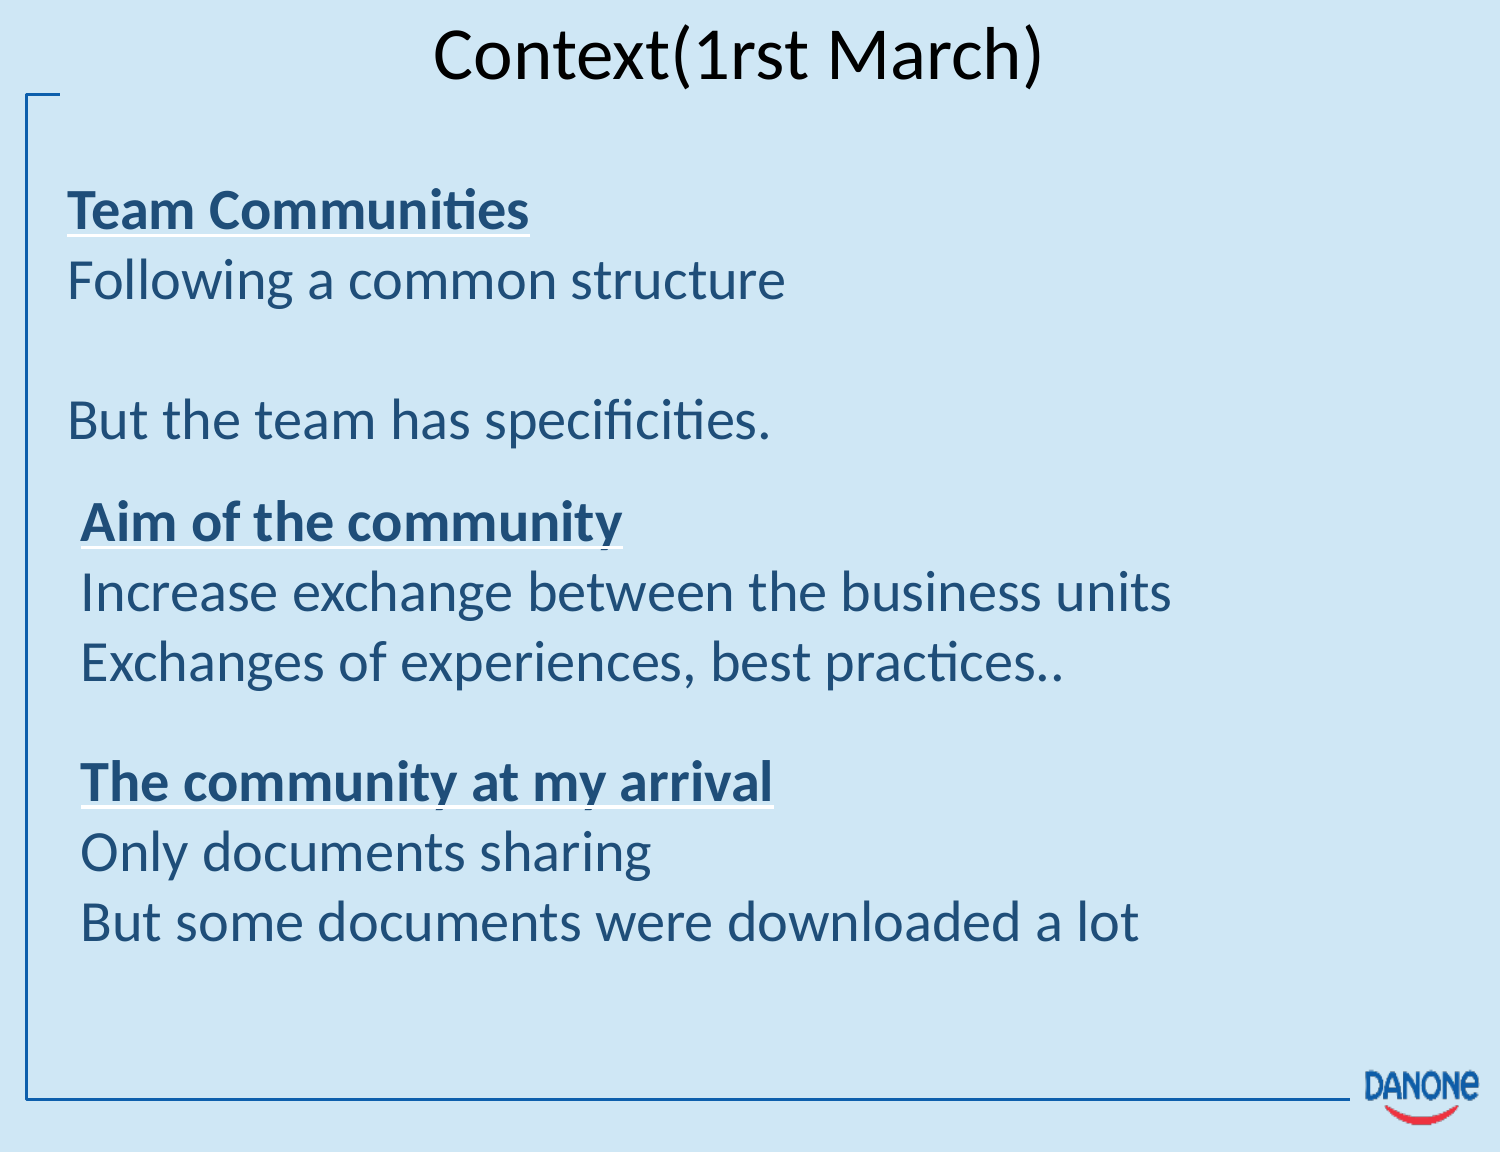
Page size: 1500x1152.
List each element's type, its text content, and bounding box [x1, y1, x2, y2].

text_box The community at my arrival Only documents sharing But some documents were downloaded a lot [66, 736, 1436, 1111]
text_box Context(1rst March) [101, 0, 1379, 103]
text_box Aim of the community Increase exchange between the business units Exchanges of experiences, best practices.. [66, 476, 1436, 736]
text_box Team Communities Following a common structure But the team has specificities. [52, 164, 960, 449]
picture [1362, 1067, 1482, 1130]
